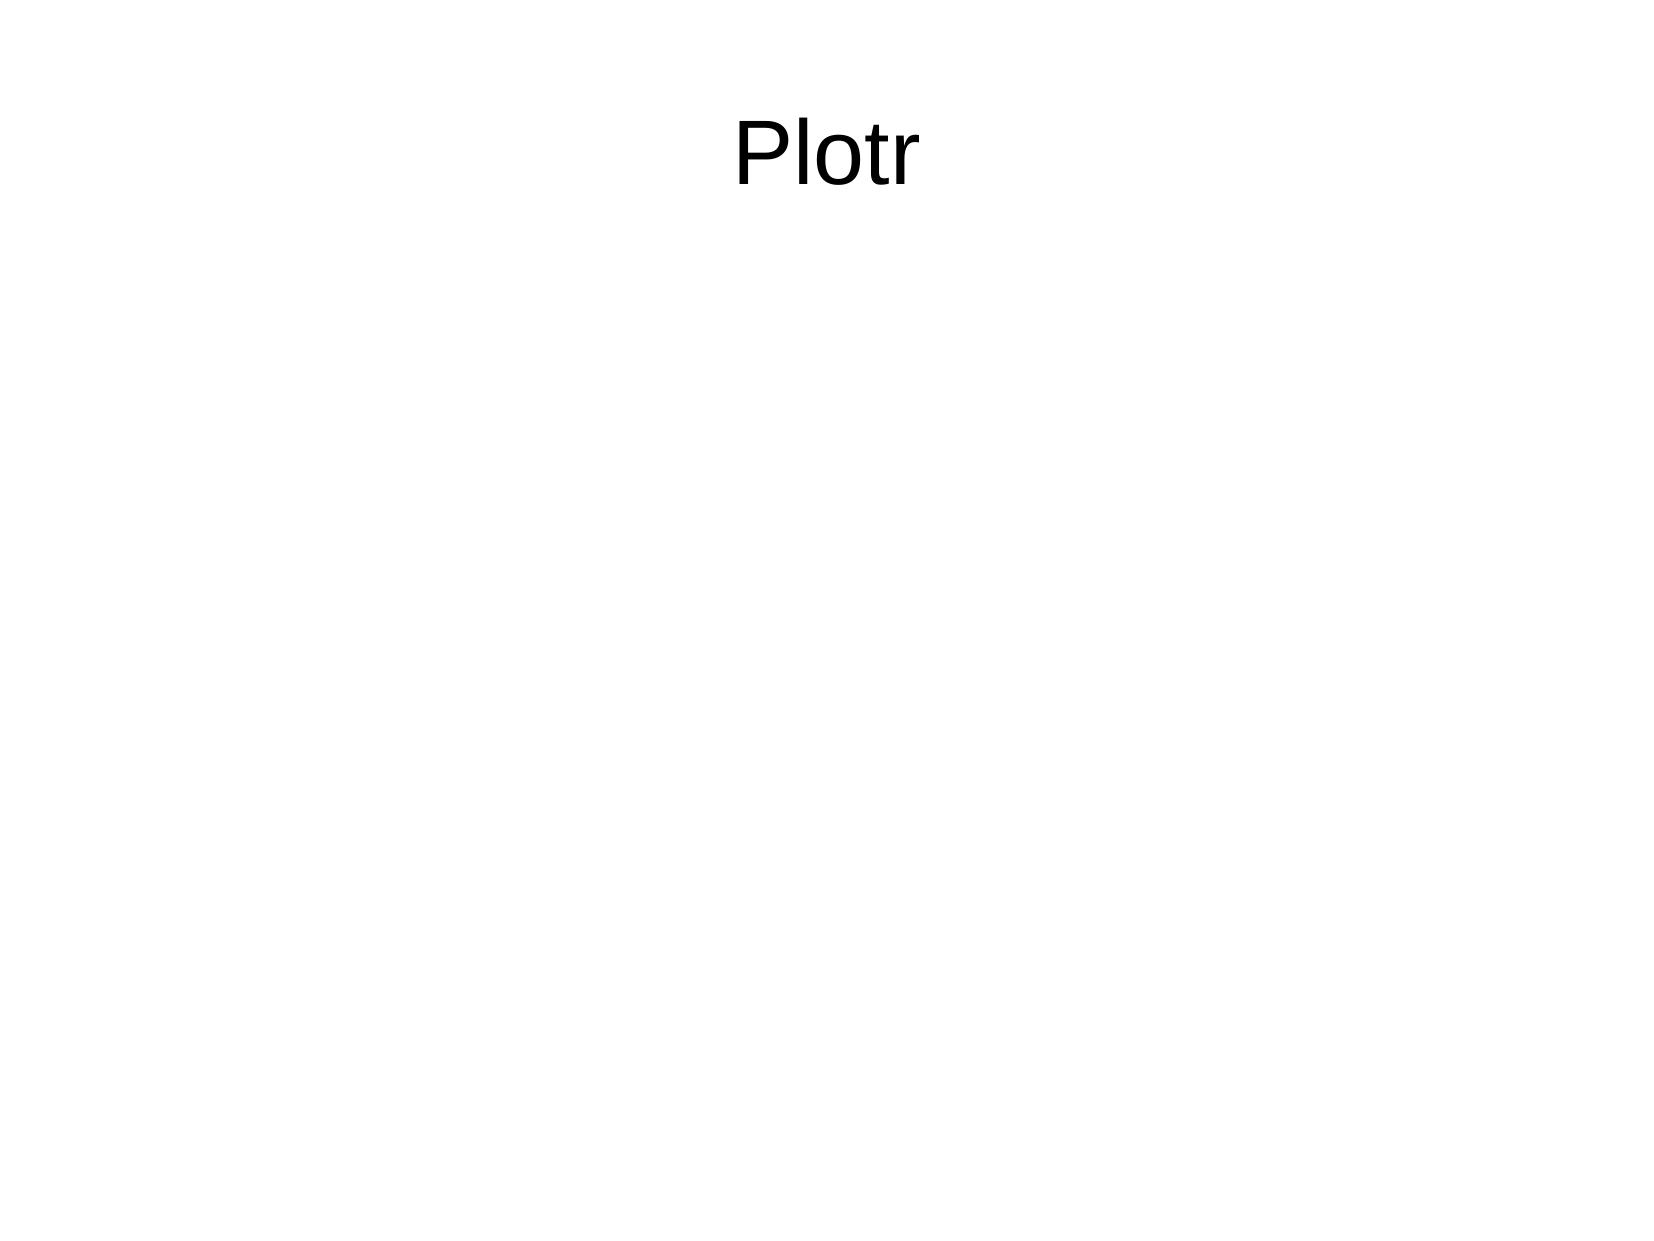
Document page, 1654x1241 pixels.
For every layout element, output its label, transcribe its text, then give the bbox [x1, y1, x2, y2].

title Plotr [82, 49, 1571, 257]
